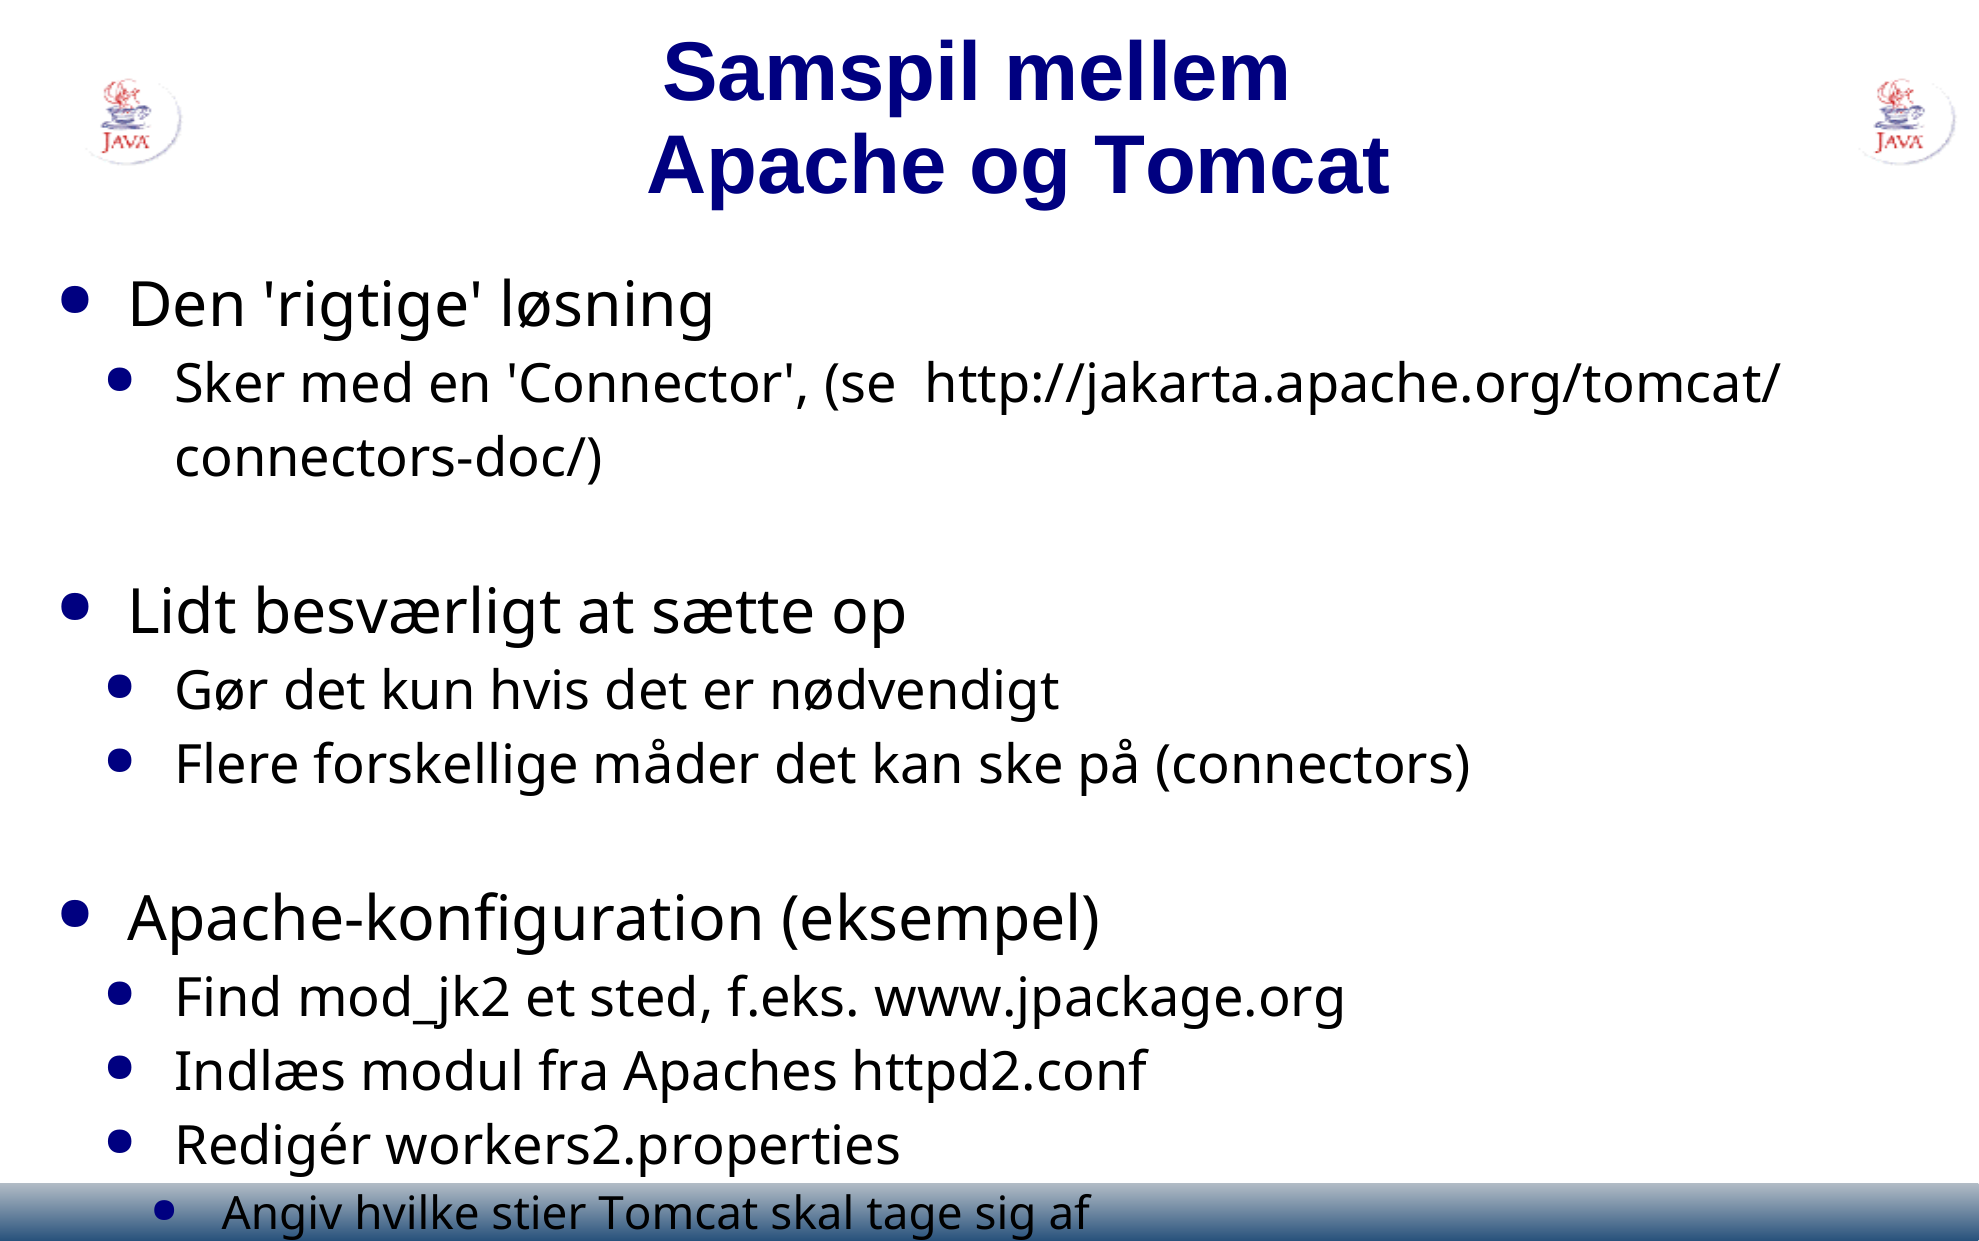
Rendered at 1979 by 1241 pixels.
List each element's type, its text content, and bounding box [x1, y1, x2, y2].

list Den 'rigtige' løsning Sker med en 'Connector', (se http://jakarta.apache.org/tomcat/connectors-doc/) Lidt besværligt at sætte op Gør det kun hvis det er nødvendigt Flere forskellige måder det kan ske på (connectors) Apache-konfiguration (eksempel) Find mod_jk2 et sted, f.eks. www.jpackage.org Indlæs modul fra Apaches httpd2.conf Redigér workers2.properties Angiv hvilke stier Tomcat skal tage sig af [44, 259, 1952, 1200]
picture [1842, 71, 1961, 169]
title Samspil mellem Apache og Tomcat [142, 10, 1835, 226]
picture [69, 71, 142, 169]
